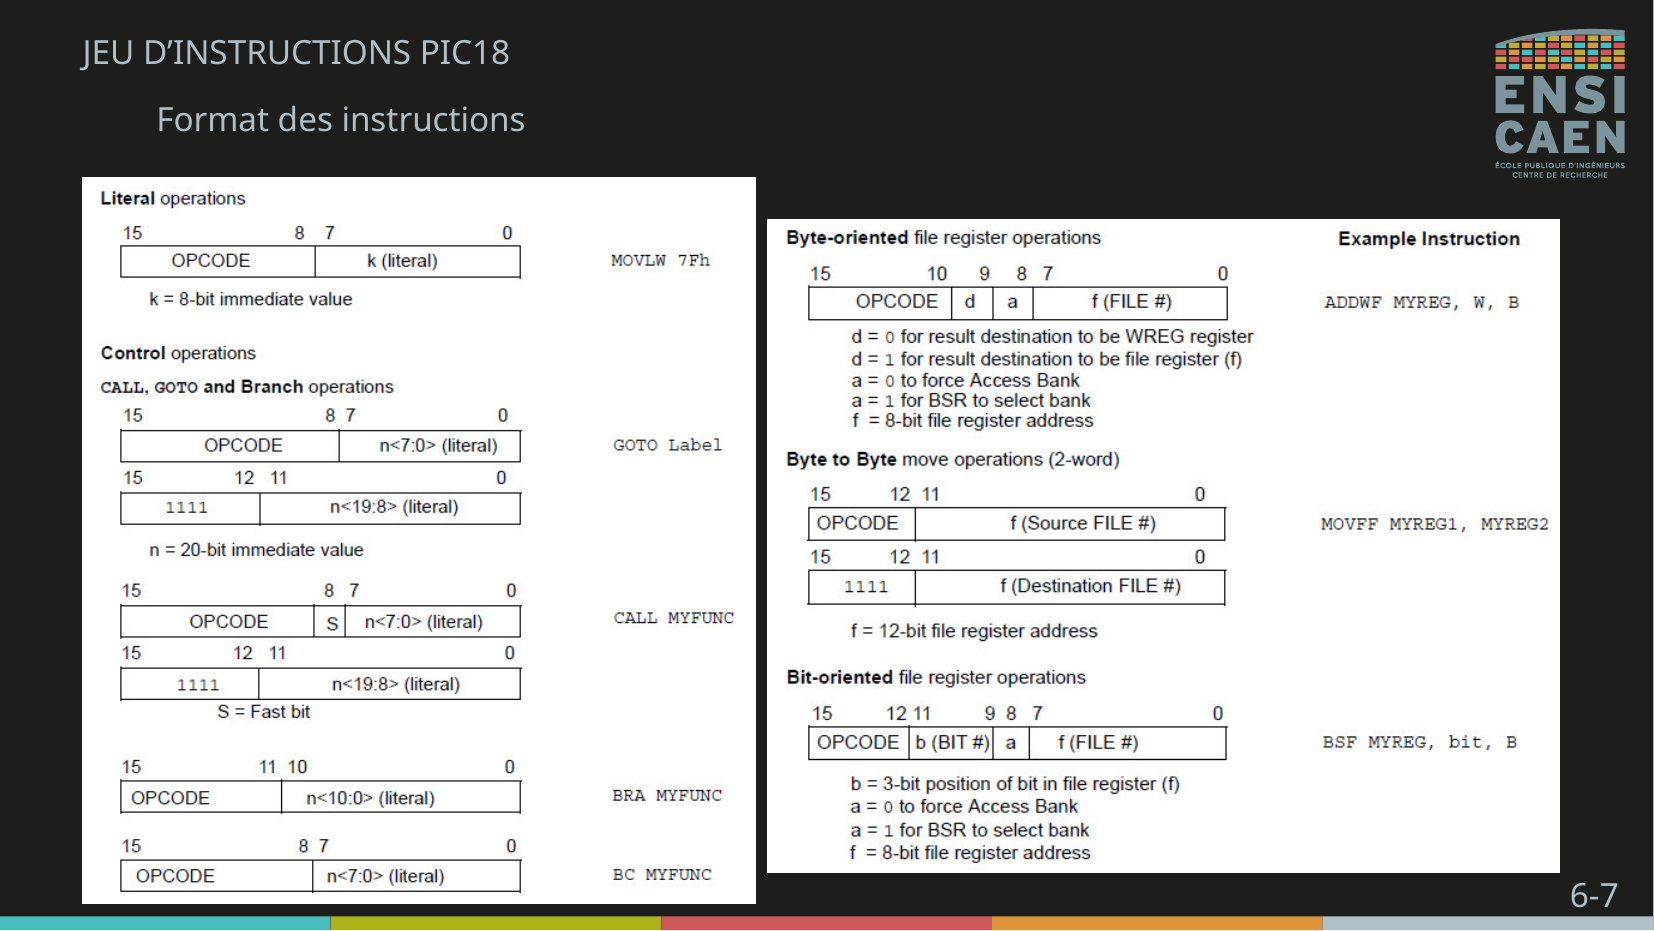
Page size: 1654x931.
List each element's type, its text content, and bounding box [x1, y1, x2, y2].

picture [82, 177, 756, 904]
title JEU D’INSTRUCTIONS PIC18 Format des instructions [82, 0, 1467, 148]
picture [767, 219, 1560, 873]
